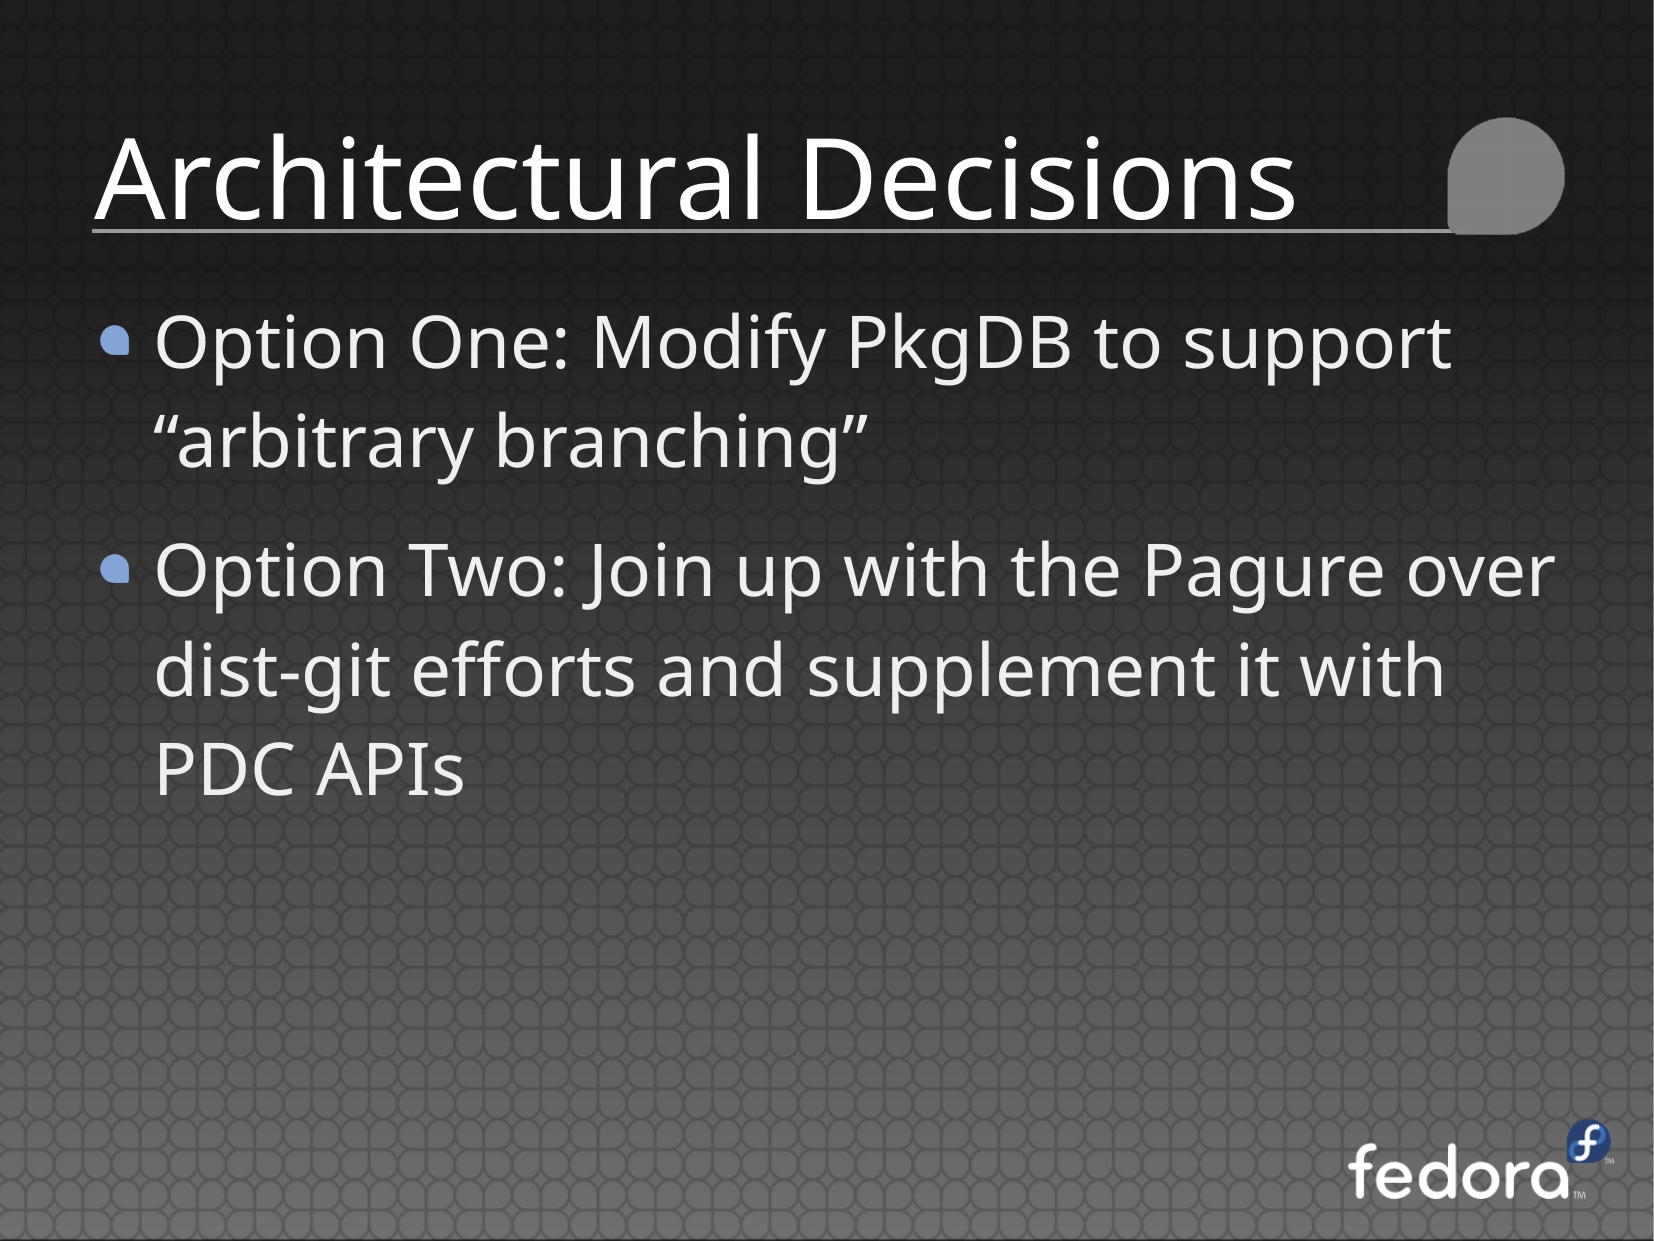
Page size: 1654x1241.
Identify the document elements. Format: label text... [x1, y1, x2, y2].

title Architectural Decisions [94, 100, 1426, 251]
picture [0, 0, 1654, 1241]
list Option One: Modify PkgDB to support “arbitrary branching” Option Two: Join up with the Pagure over dist-git efforts and supplement it with PDC APIs [82, 290, 1571, 1094]
